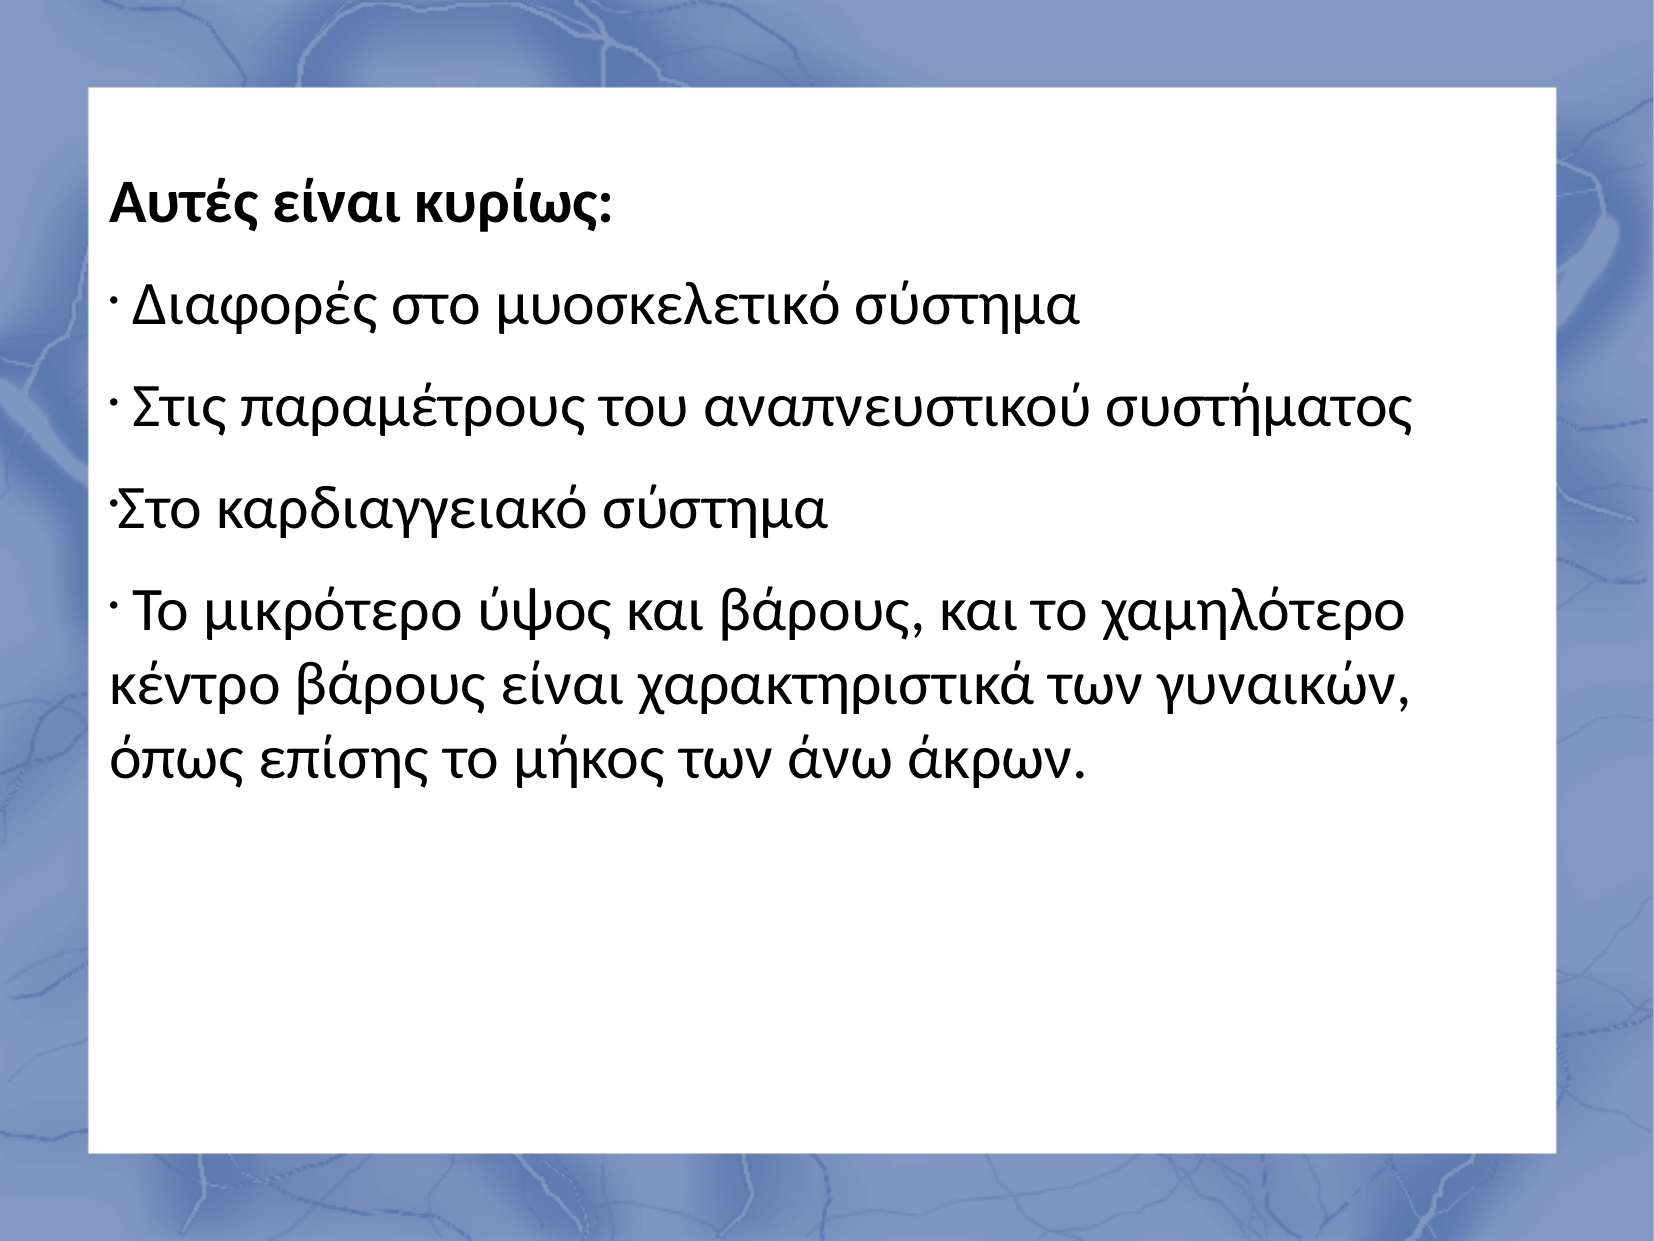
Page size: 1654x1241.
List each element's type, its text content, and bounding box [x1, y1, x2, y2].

list Αυτές είναι κυρίως: Διαφορές στο μυοσκελετικό σύστημα Στις παραμέτρους του αναπνευστικού συστήματος Στο καρδιαγγειακό σύστημα Το μικρότερο ύψος και βάρους, και το χαμηλότερο κέντρο βάρους είναι χαρακτηριστικά των γυναικών, όπως επίσης το μήκος των άνω άκρων. [94, 153, 1445, 896]
